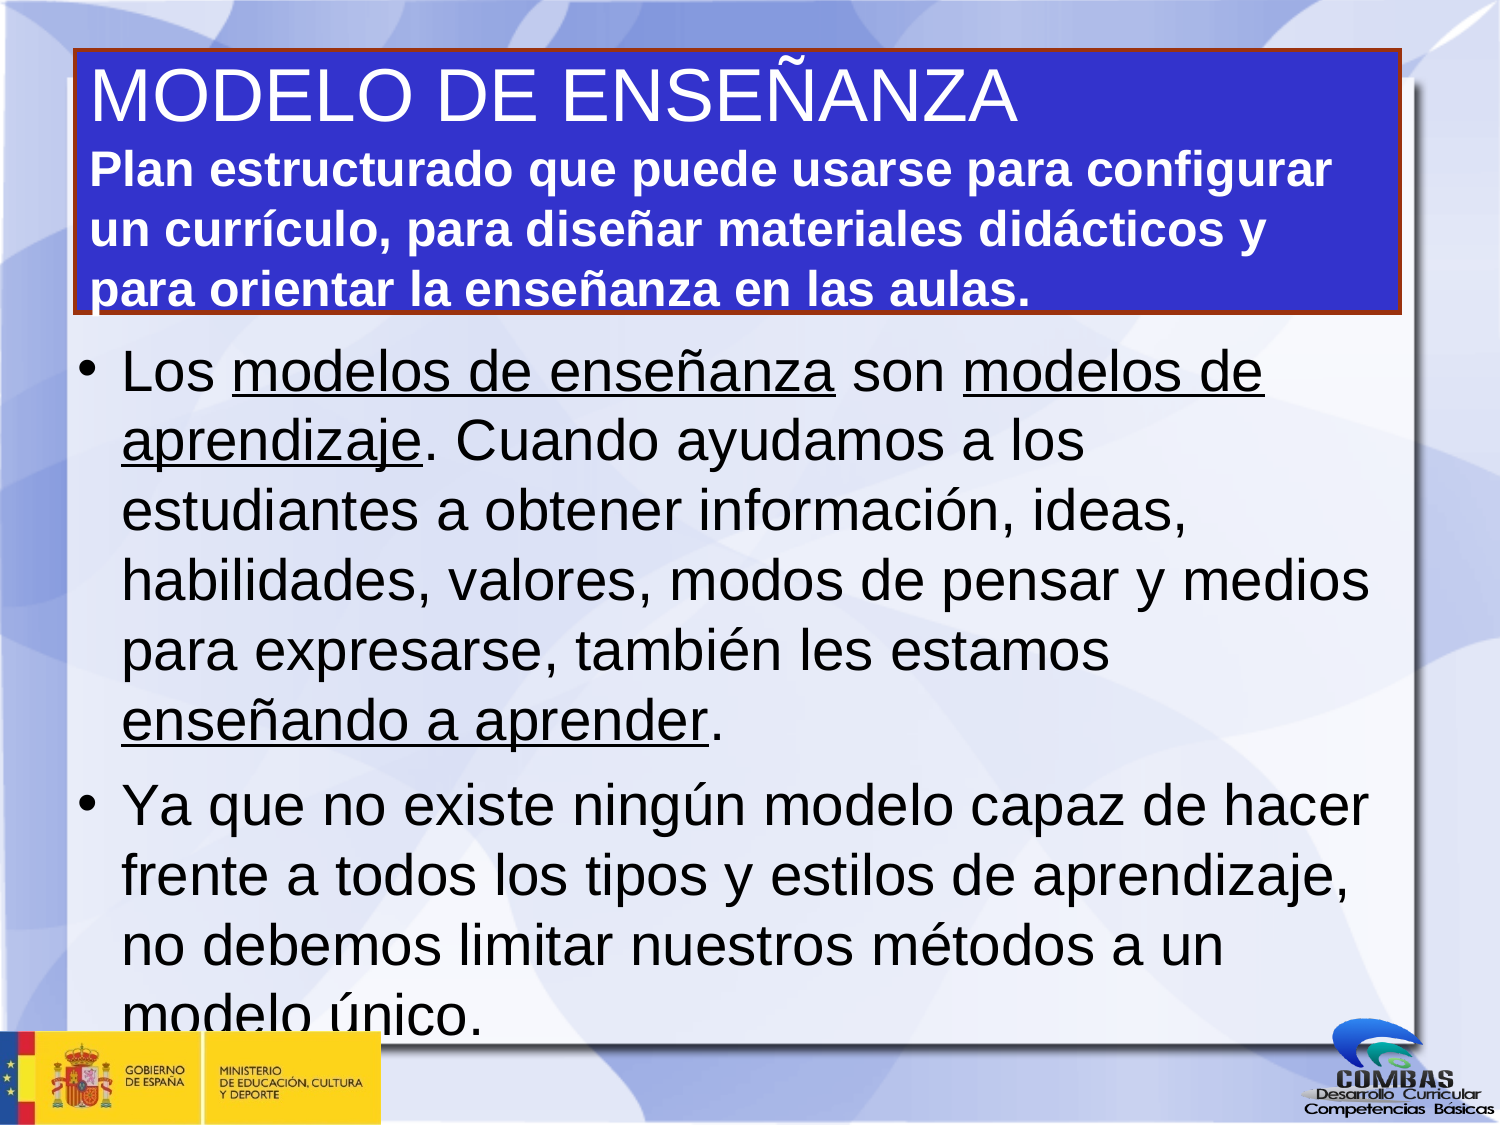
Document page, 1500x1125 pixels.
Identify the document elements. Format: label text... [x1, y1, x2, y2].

picture [0, 0, 1500, 1125]
text_box MODELO DE ENSEÑANZA Plan estructurado que puede usarse para configurar un currículo, para diseñar materiales didácticos y para orientar la enseñanza en las aulas. [74, 49, 1400, 313]
text_box Los modelos de enseñanza son modelos de aprendizaje. Cuando ayudamos a los estudiantes a obtener información, ideas, habilidades, valores, modos de pensar y medios para expresarse, también les estamos enseñando a aprender. Ya que no existe ningún modelo capaz de hacer frente a todos los tipos y estilos de aprendizaje, no debemos limitar nuestros métodos a un modelo único. [62, 324, 1413, 1038]
